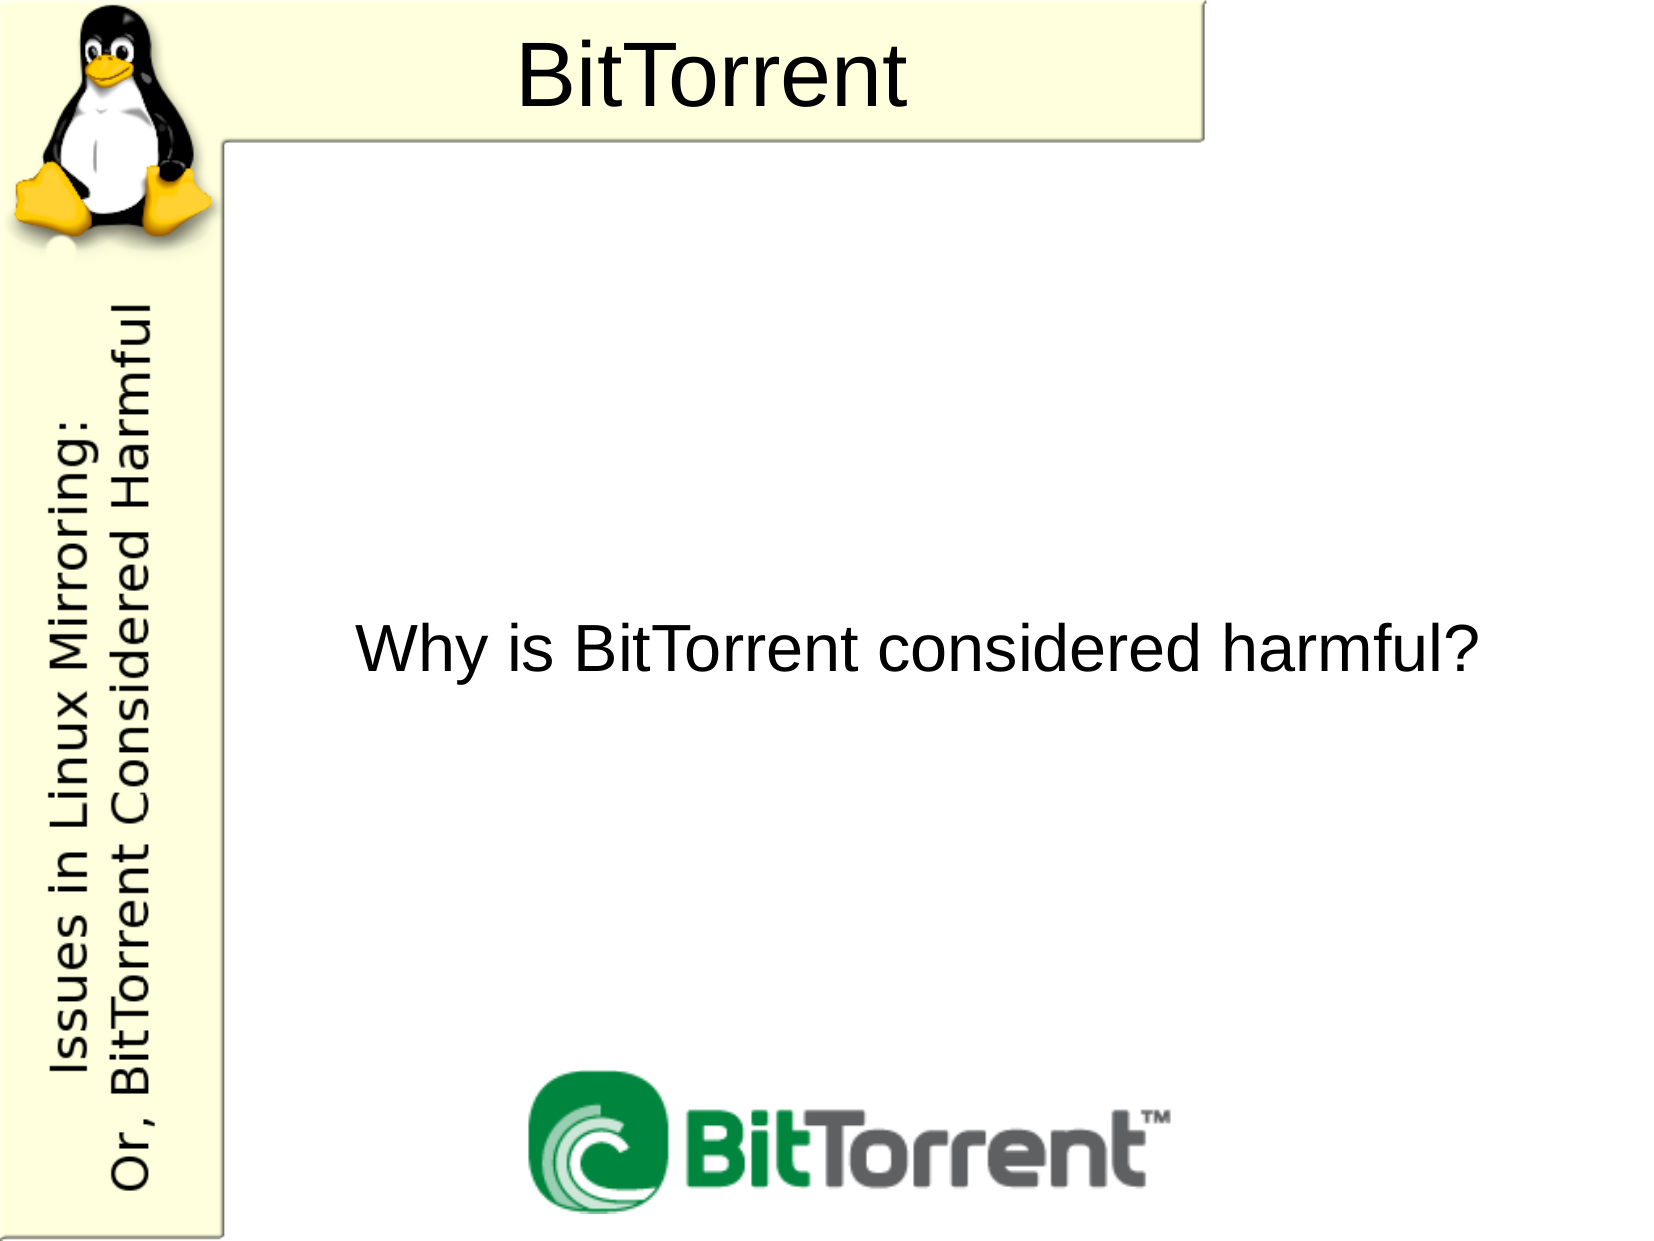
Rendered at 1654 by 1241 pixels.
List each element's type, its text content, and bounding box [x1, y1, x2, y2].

title BitTorrent [224, 7, 1200, 143]
picture [0, 0, 1654, 1241]
subtitle Why is BitTorrent considered harmful? [262, 194, 1575, 1102]
